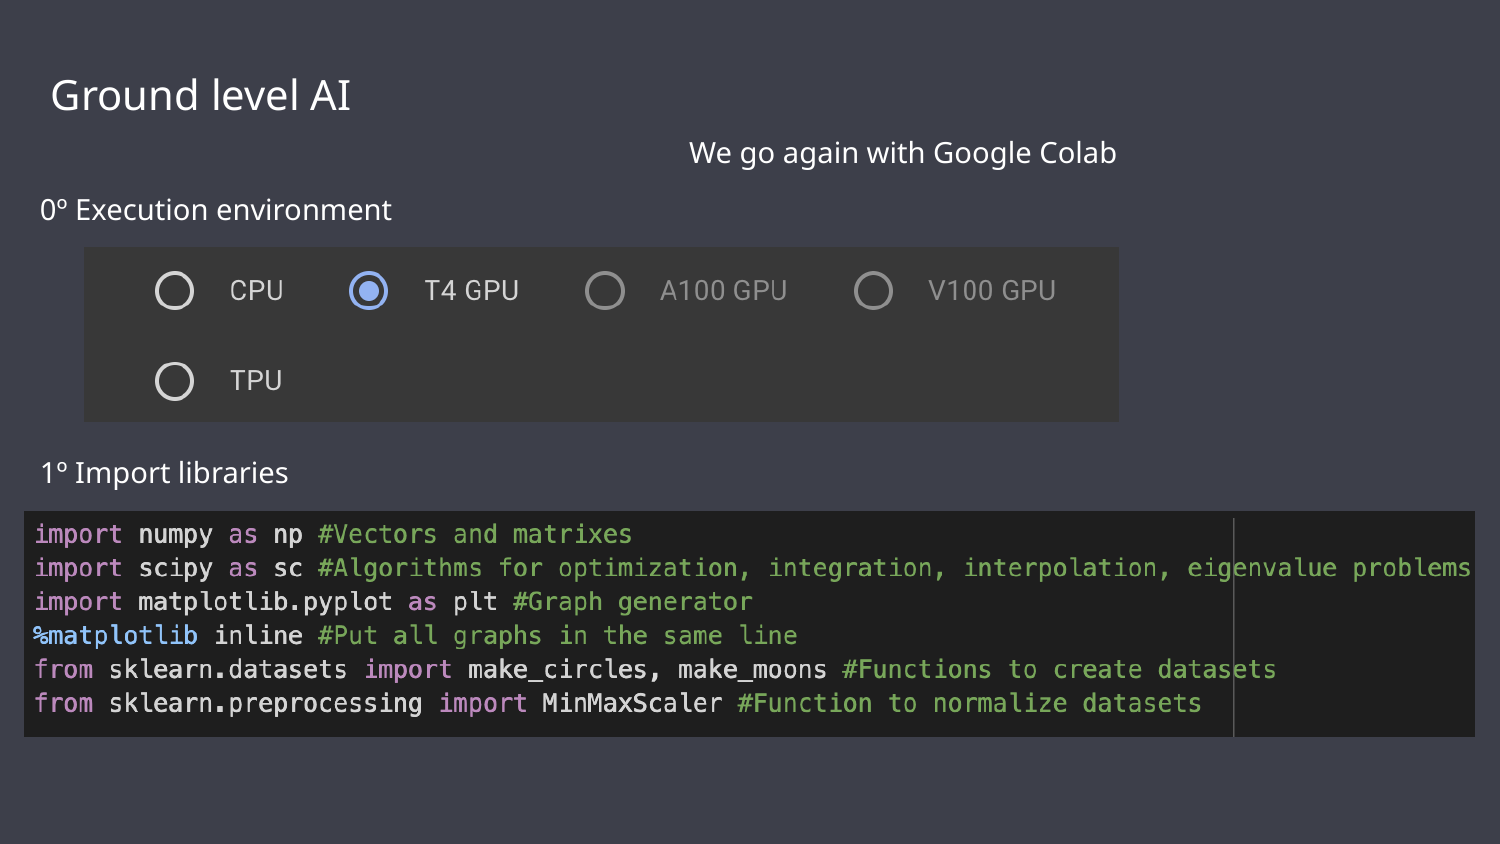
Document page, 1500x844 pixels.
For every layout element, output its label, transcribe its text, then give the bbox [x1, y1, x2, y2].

text_box Ground level AI [35, 53, 460, 120]
picture [24, 511, 1475, 737]
text_box 1º Import libraries [24, 439, 669, 512]
text_box We go again with Google Colab [581, 119, 1226, 192]
text_box 0º Execution environment [24, 176, 669, 249]
picture [84, 247, 1119, 422]
